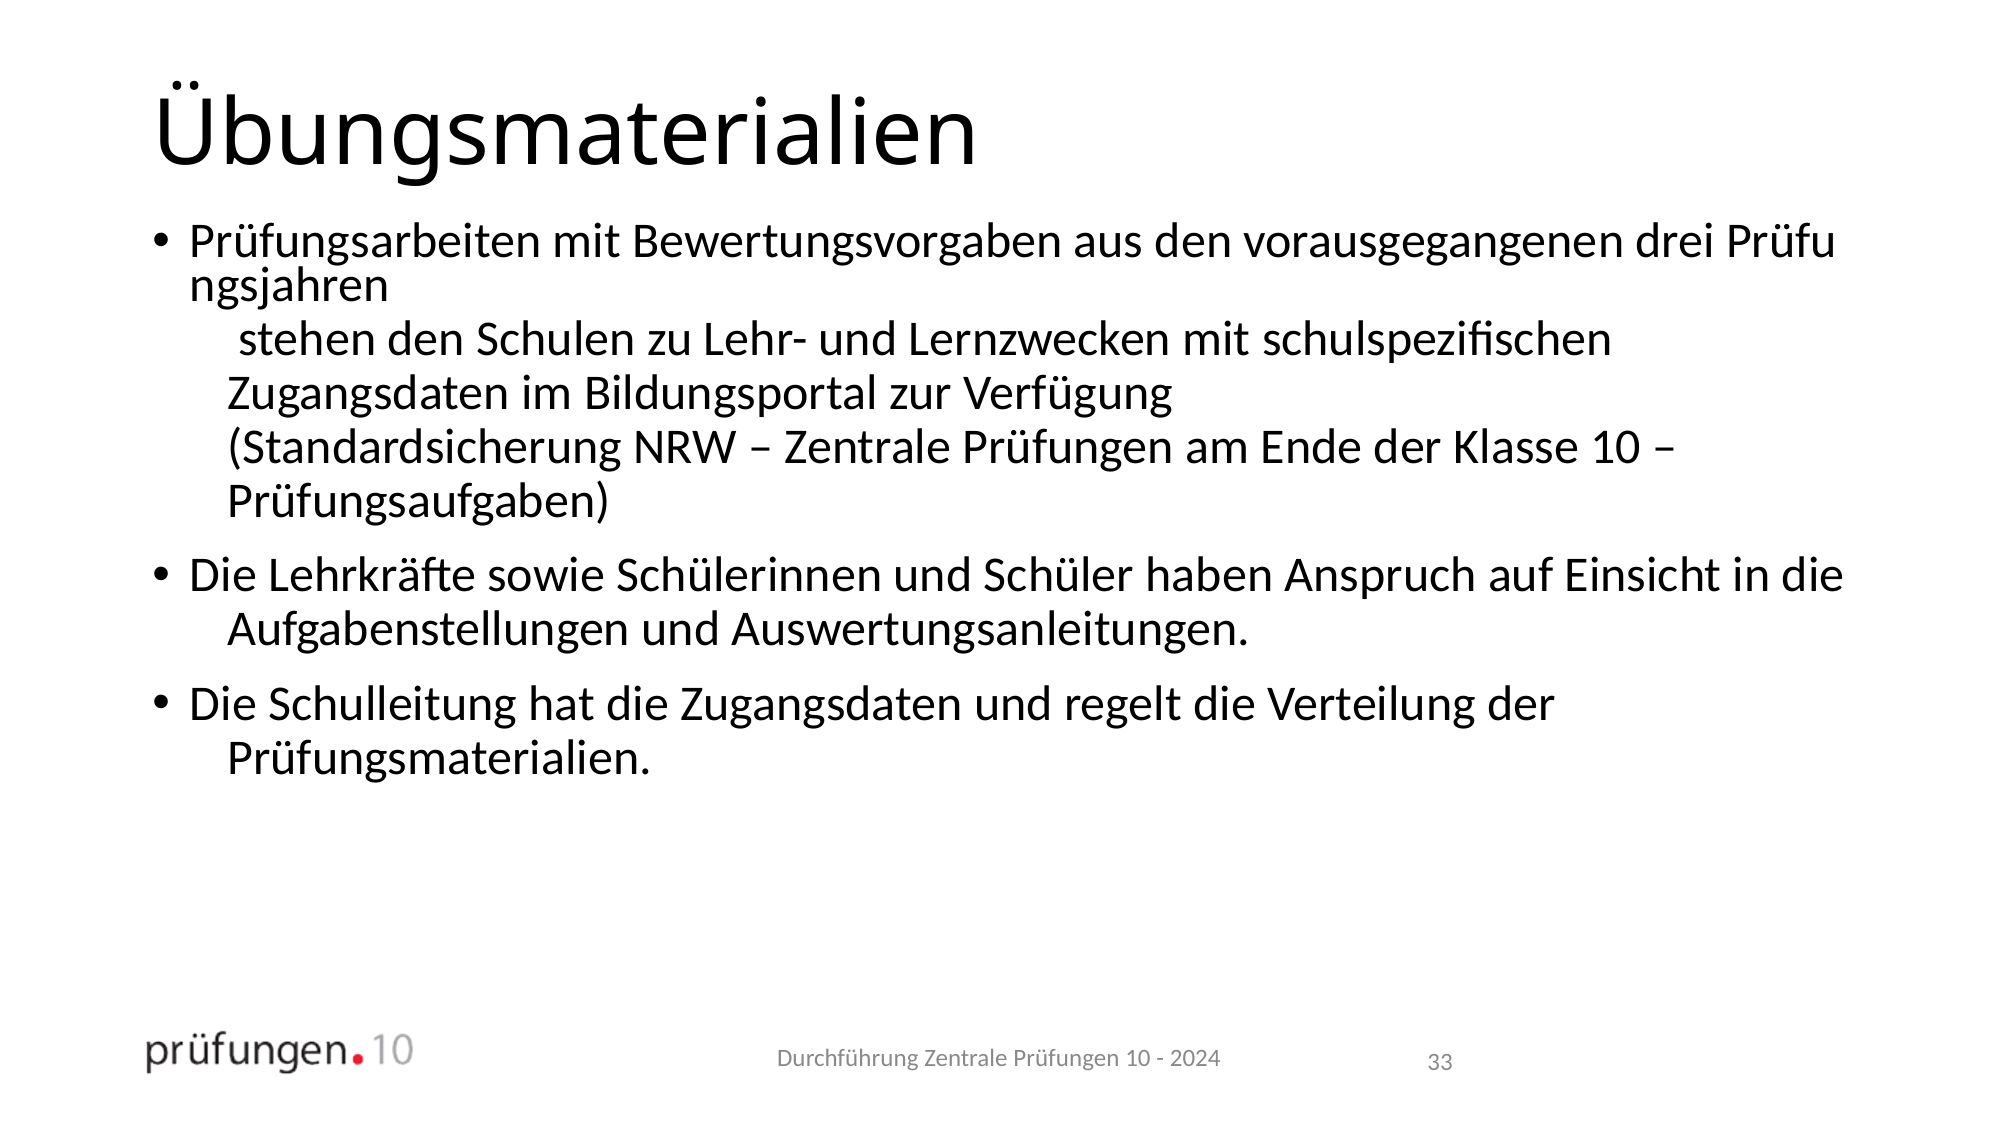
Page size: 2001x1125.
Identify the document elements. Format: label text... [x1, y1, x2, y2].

title Übungsmaterialien [137, 77, 1863, 193]
list Prüfungsarbeiten mit Bewertungsvorgaben aus den vorausgegangenen drei Prüfungsjahren stehen den Schulen zu Lehr- und Lernzwecken mit schulspezifischen Zugangsdaten im Bildungsportal zur Verfügung (Standardsicherung NRW – Zentrale Prüfungen am Ende der Klasse 10 – Prüfungsaufgaben) Die Lehrkräfte sowie Schülerinnen und Schüler haben Anspruch auf Einsicht in die Aufgabenstellungen und Auswertungsanleitungen. Die Schulleitung hat die Zugangsdaten und regelt die Verteilung der Prüfungsmaterialien. [137, 207, 1863, 1014]
text_box [1412, 1030, 1863, 1091]
